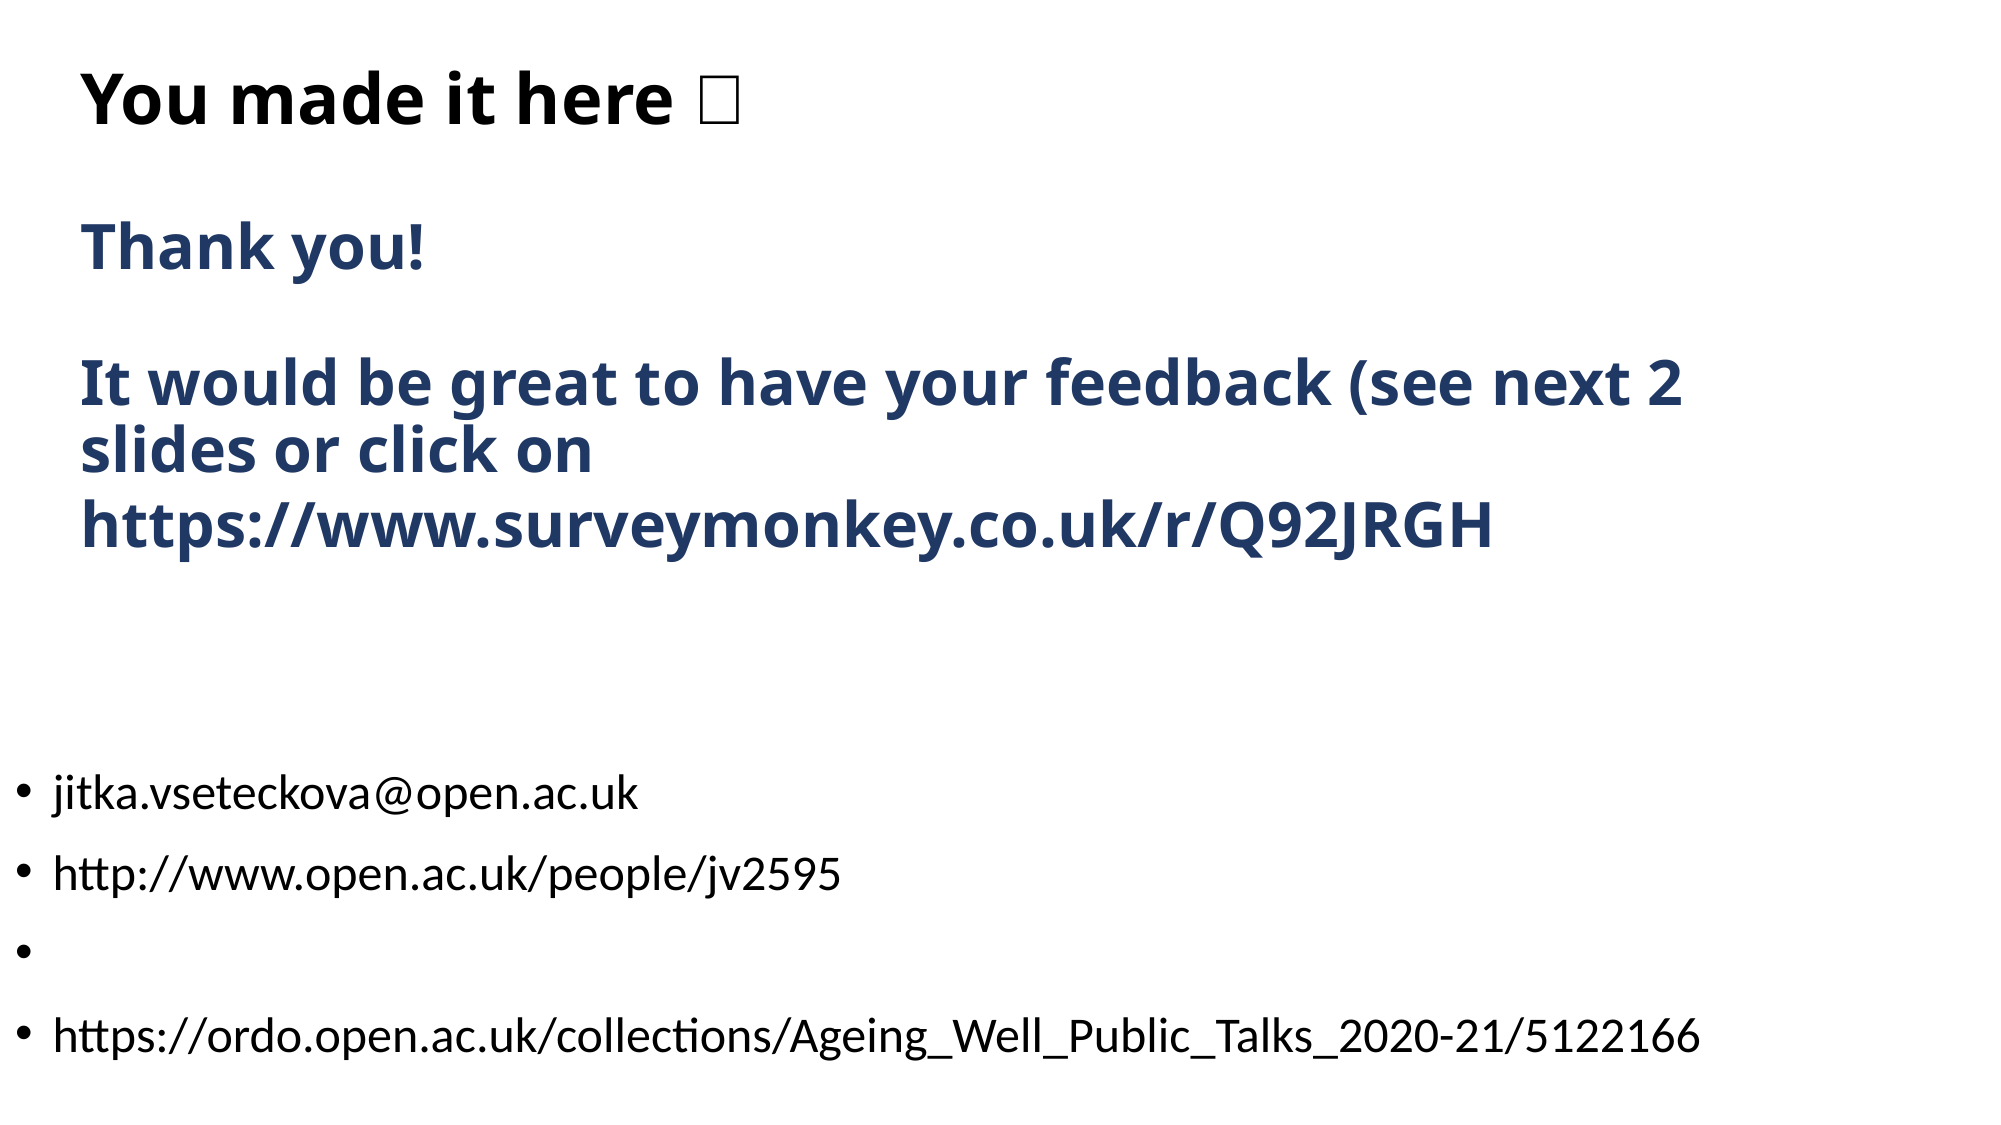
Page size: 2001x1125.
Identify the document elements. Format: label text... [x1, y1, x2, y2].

title You made it here  Thank you! It would be great to have your feedback (see next 2 slides or click on https://www.surveymonkey.co.uk/r/Q92JRGH [65, 53, 1858, 658]
list jitka.vseteckova@open.ac.uk http://www.open.ac.uk/people/jv2595 https://ordo.open.ac.uk/collections/Ageing_Well_Public_Talks_2020-21/5122166 [0, 752, 2000, 1125]
